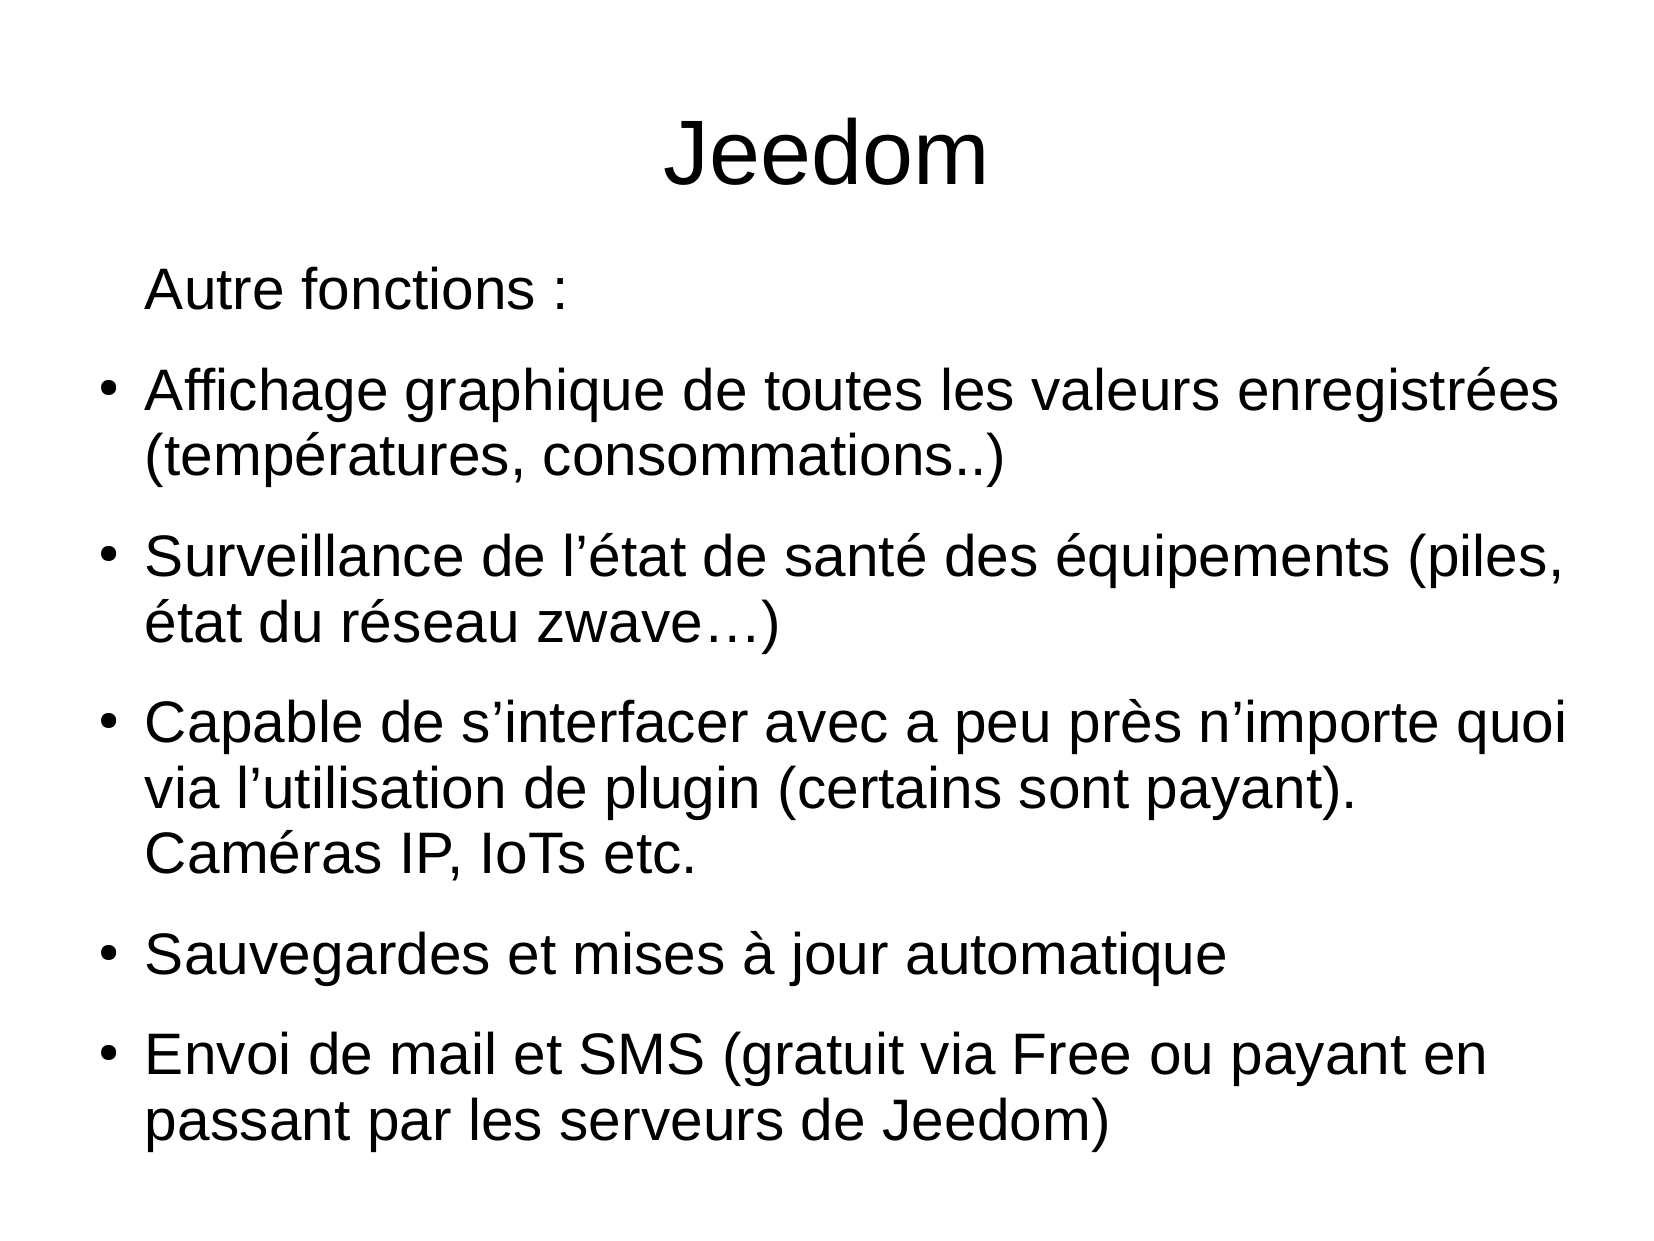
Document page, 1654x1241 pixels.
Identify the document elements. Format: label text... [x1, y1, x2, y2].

list Autre fonctions : Affichage graphique de toutes les valeurs enregistrées (températures, consommations..) Surveillance de l’état de santé des équipements (piles, état du réseau zwave…) Capable de s’interfacer avec a peu près n’importe quoi via l’utilisation de plugin (certains sont payant). Caméras IP, IoTs etc. Sauvegardes et mises à jour automatique Envoi de mail et SMS (gratuit via Free ou payant en passant par les serveurs de Jeedom) [82, 256, 1571, 1158]
title Jeedom [82, 49, 1571, 256]
